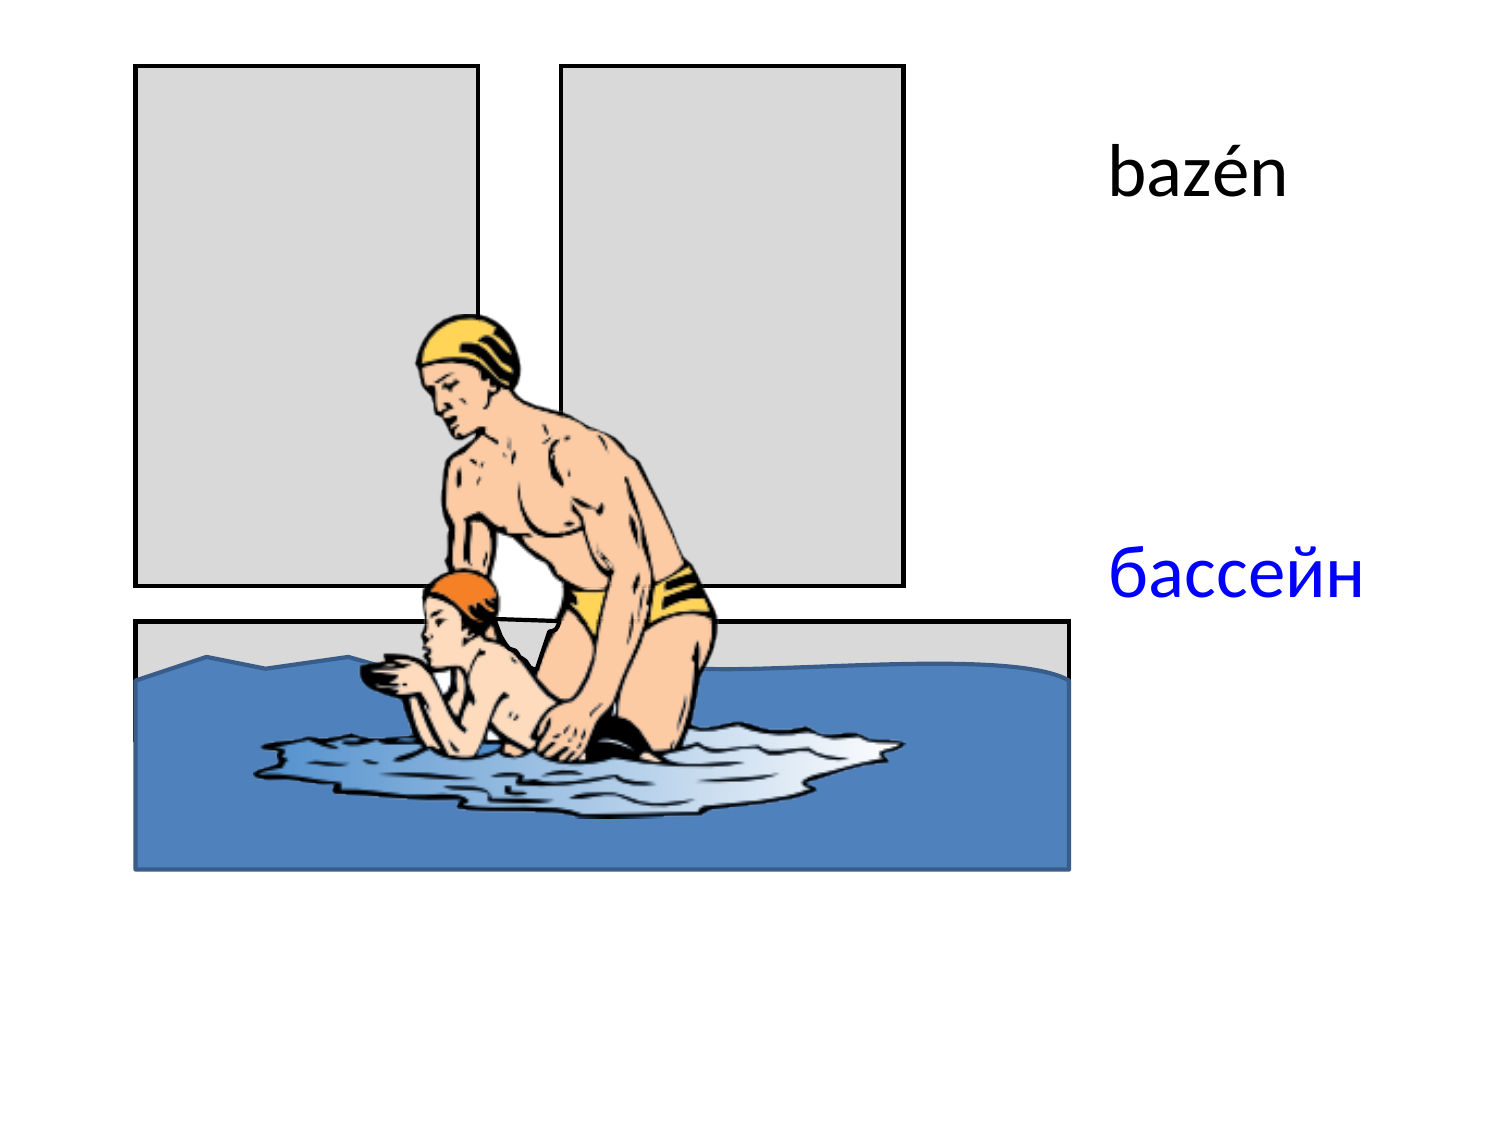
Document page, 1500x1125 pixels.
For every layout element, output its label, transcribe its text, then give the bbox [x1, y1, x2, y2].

picture [253, 314, 906, 819]
text_box bazén [1092, 113, 1305, 219]
text_box [494, 618, 559, 670]
text_box бассейн [1093, 515, 1381, 621]
text_box [135, 66, 479, 587]
text_box [560, 66, 904, 314]
text_box [135, 621, 1070, 870]
